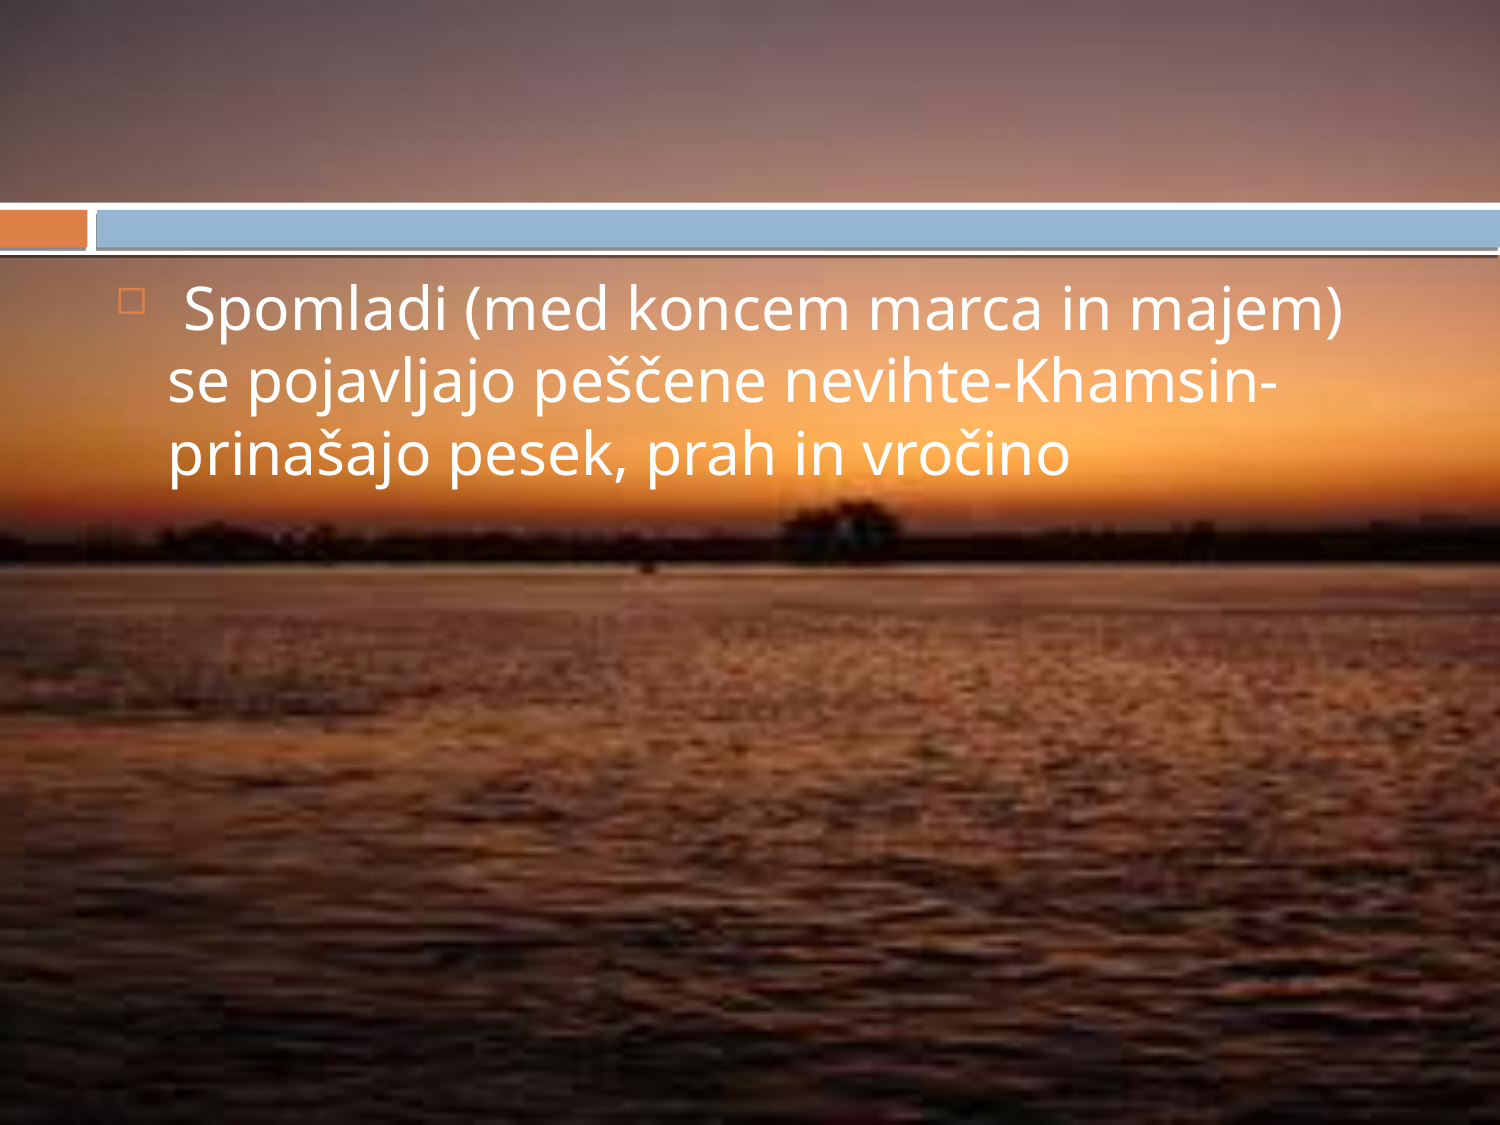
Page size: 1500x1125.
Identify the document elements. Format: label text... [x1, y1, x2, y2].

list Spomladi (med koncem marca in majem) se pojavljajo peščene nevihte-Khamsin-prinašajo pesek, prah in vročino [100, 262, 1438, 1000]
picture [0, 255, 1500, 1125]
picture [0, 0, 1500, 202]
